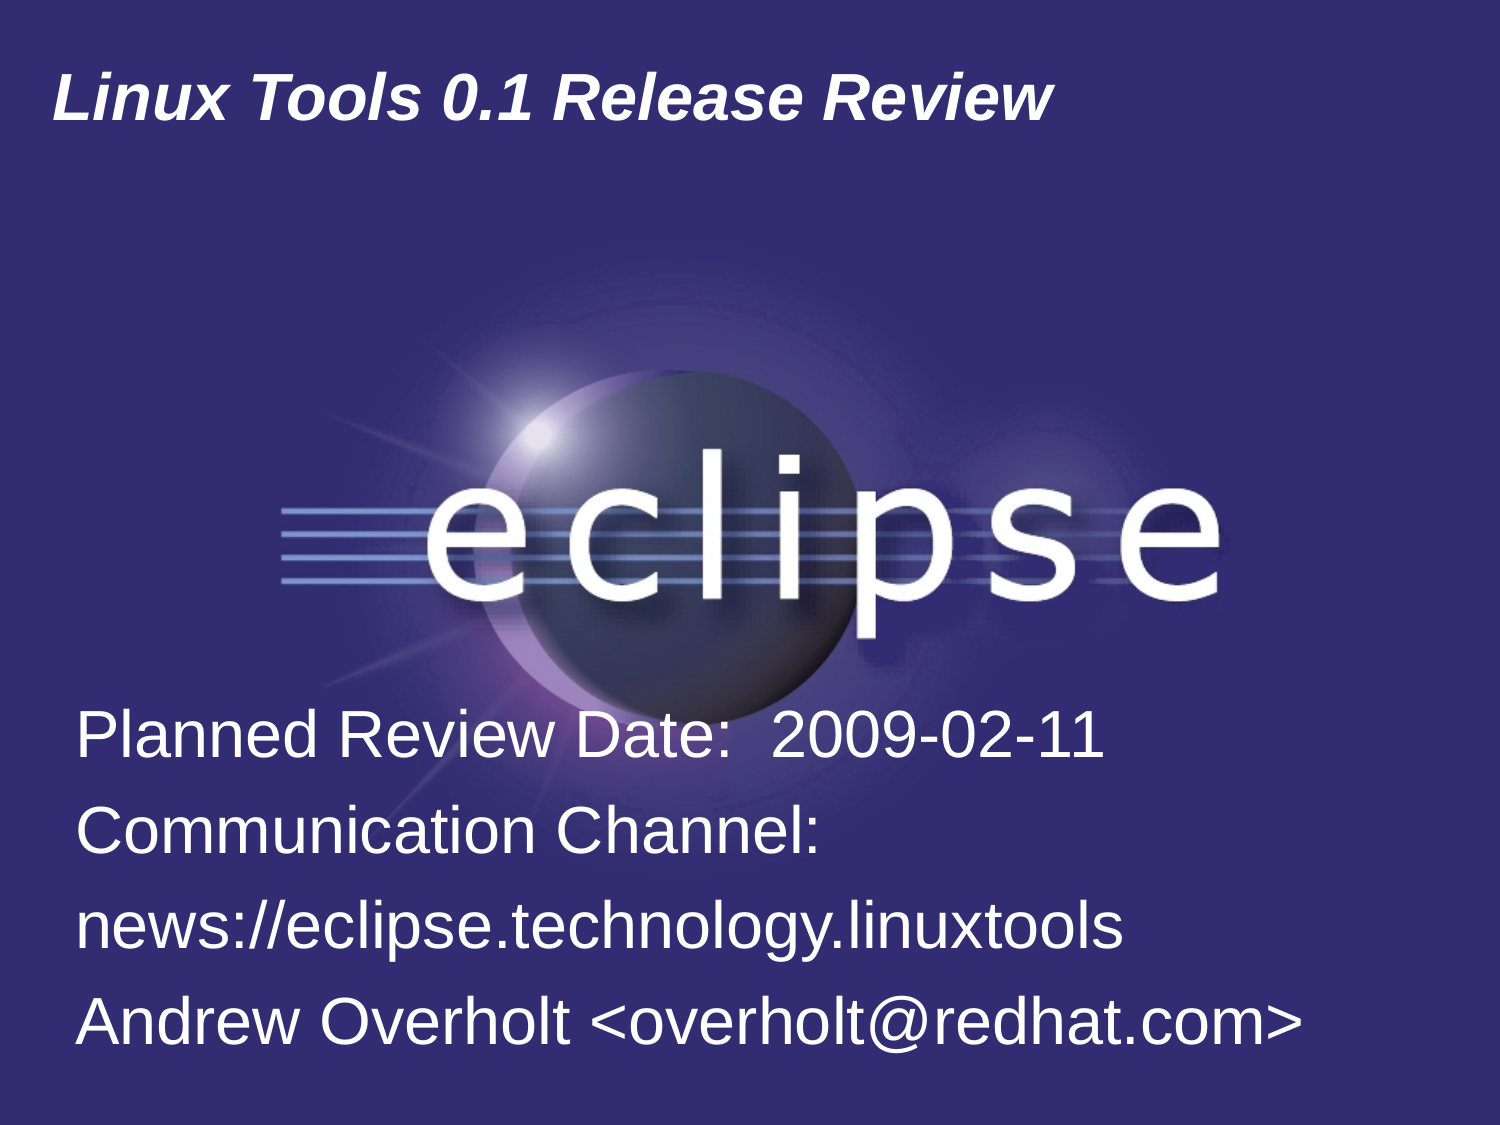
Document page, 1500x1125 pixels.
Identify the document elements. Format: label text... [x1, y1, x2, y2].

title Linux Tools 0.1 Release Review [37, 58, 1417, 316]
subtitle Planned Review Date: 2009-02-11 Communication Channel: news://eclipse.technology.linuxtools Andrew Overholt <overholt@redhat.com> [75, 697, 1425, 1059]
picture [0, 0, 1500, 1125]
